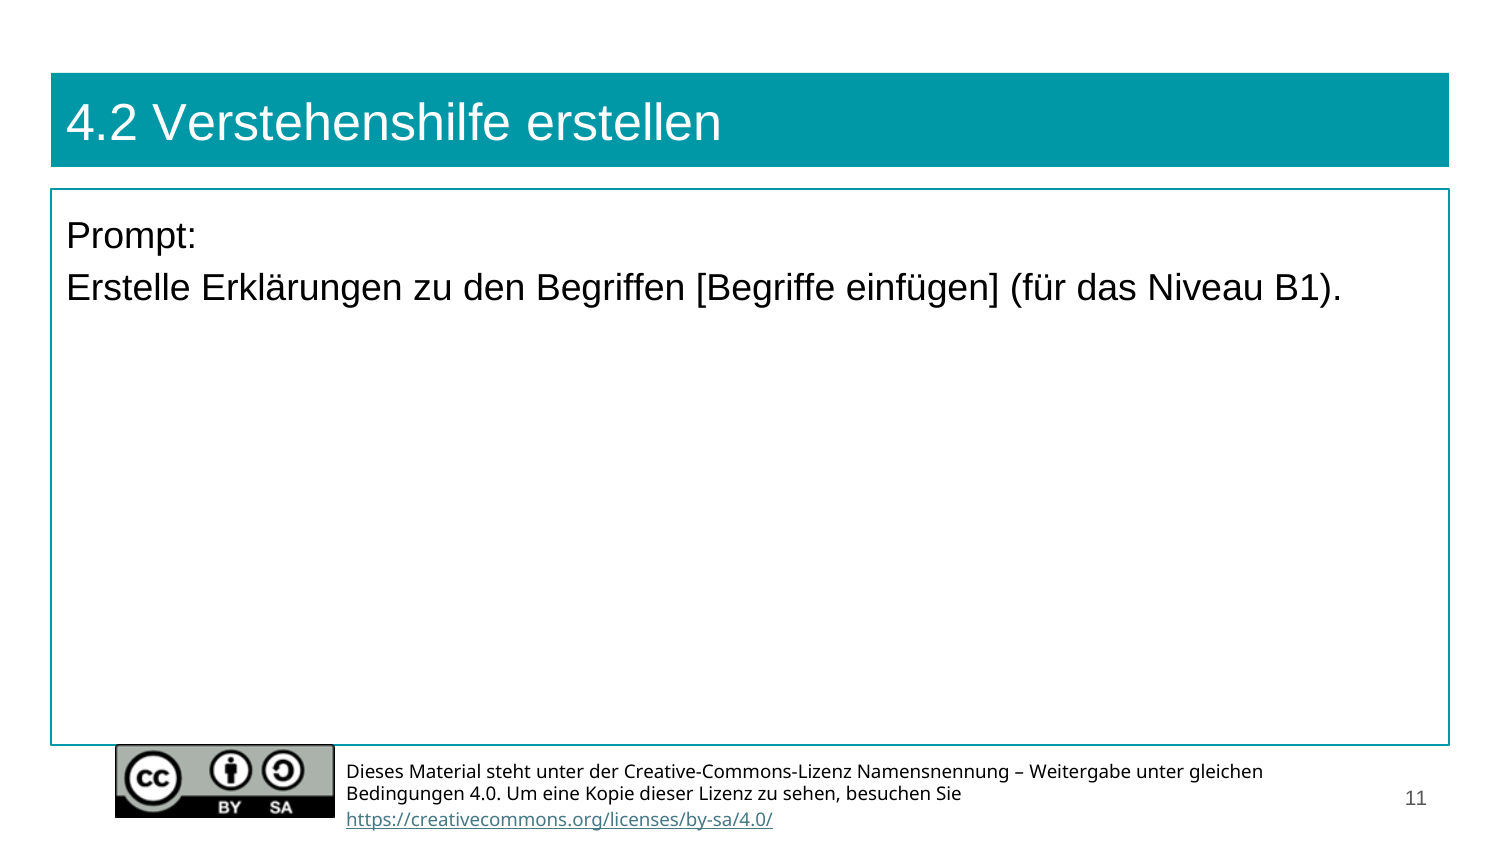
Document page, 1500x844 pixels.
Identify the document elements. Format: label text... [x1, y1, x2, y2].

text_box [1389, 764, 1480, 830]
text_box Dieses Material steht unter der Creative-Commons-Lizenz Namensnennung – Weitergabe unter gleichen Bedingungen 4.0. Um eine Kopie dieser Lizenz zu sehen, besuchen Sie https://creativecommons.org/licenses/by-sa/4.0/ [331, 744, 1401, 820]
picture [115, 745, 335, 818]
title 4.2 Verstehenshilfe erstellen [51, 72, 1449, 167]
list Prompt: Erstelle Erklärungen zu den Begriffen [Begriffe einfügen] (für das Niveau B1). [51, 189, 1449, 746]
